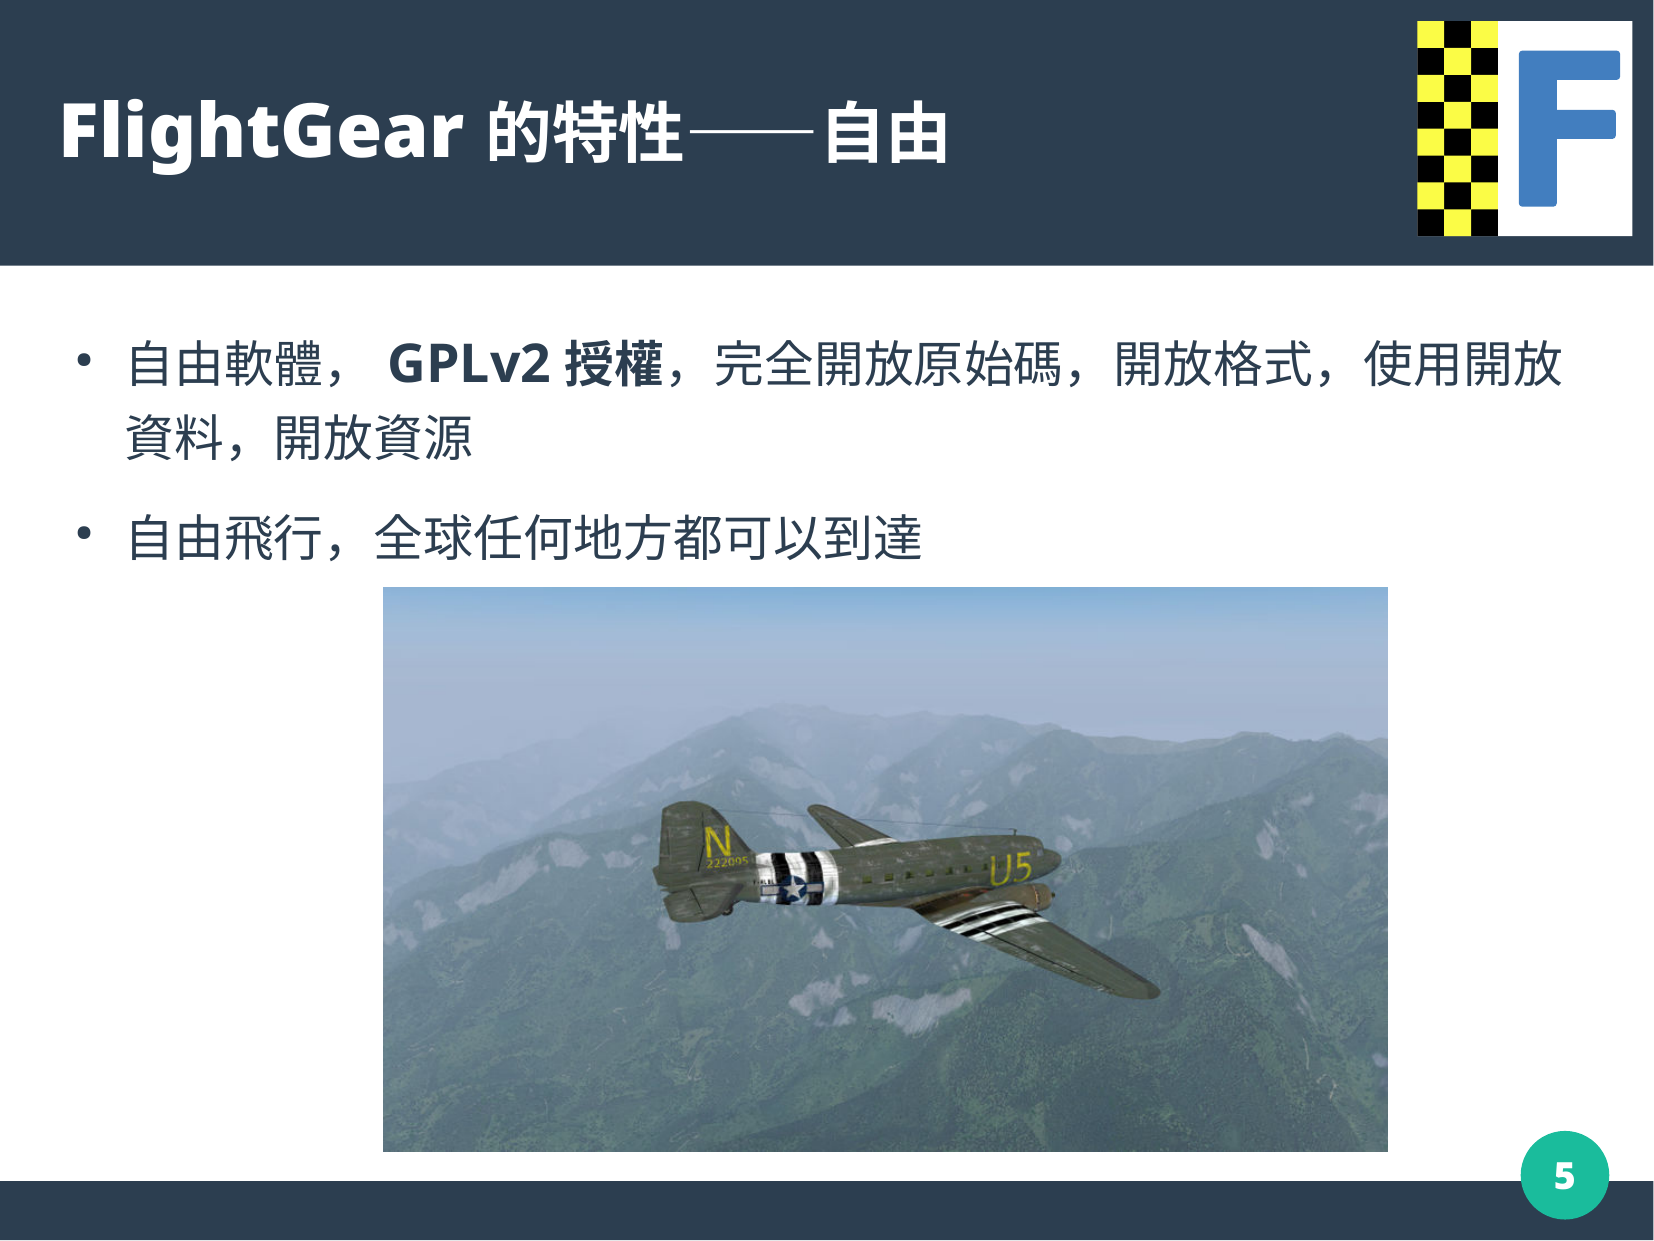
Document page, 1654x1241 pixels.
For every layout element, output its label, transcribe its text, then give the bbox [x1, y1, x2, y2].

title FlightGear的特性——自由 [59, 49, 1595, 207]
picture [383, 587, 1388, 1152]
list 自由軟體，GPLv2授權，完全開放原始碼，開放格式，使用開放資料，開放資源 自由飛行，全球任何地方都可以到達 [59, 324, 1595, 1152]
